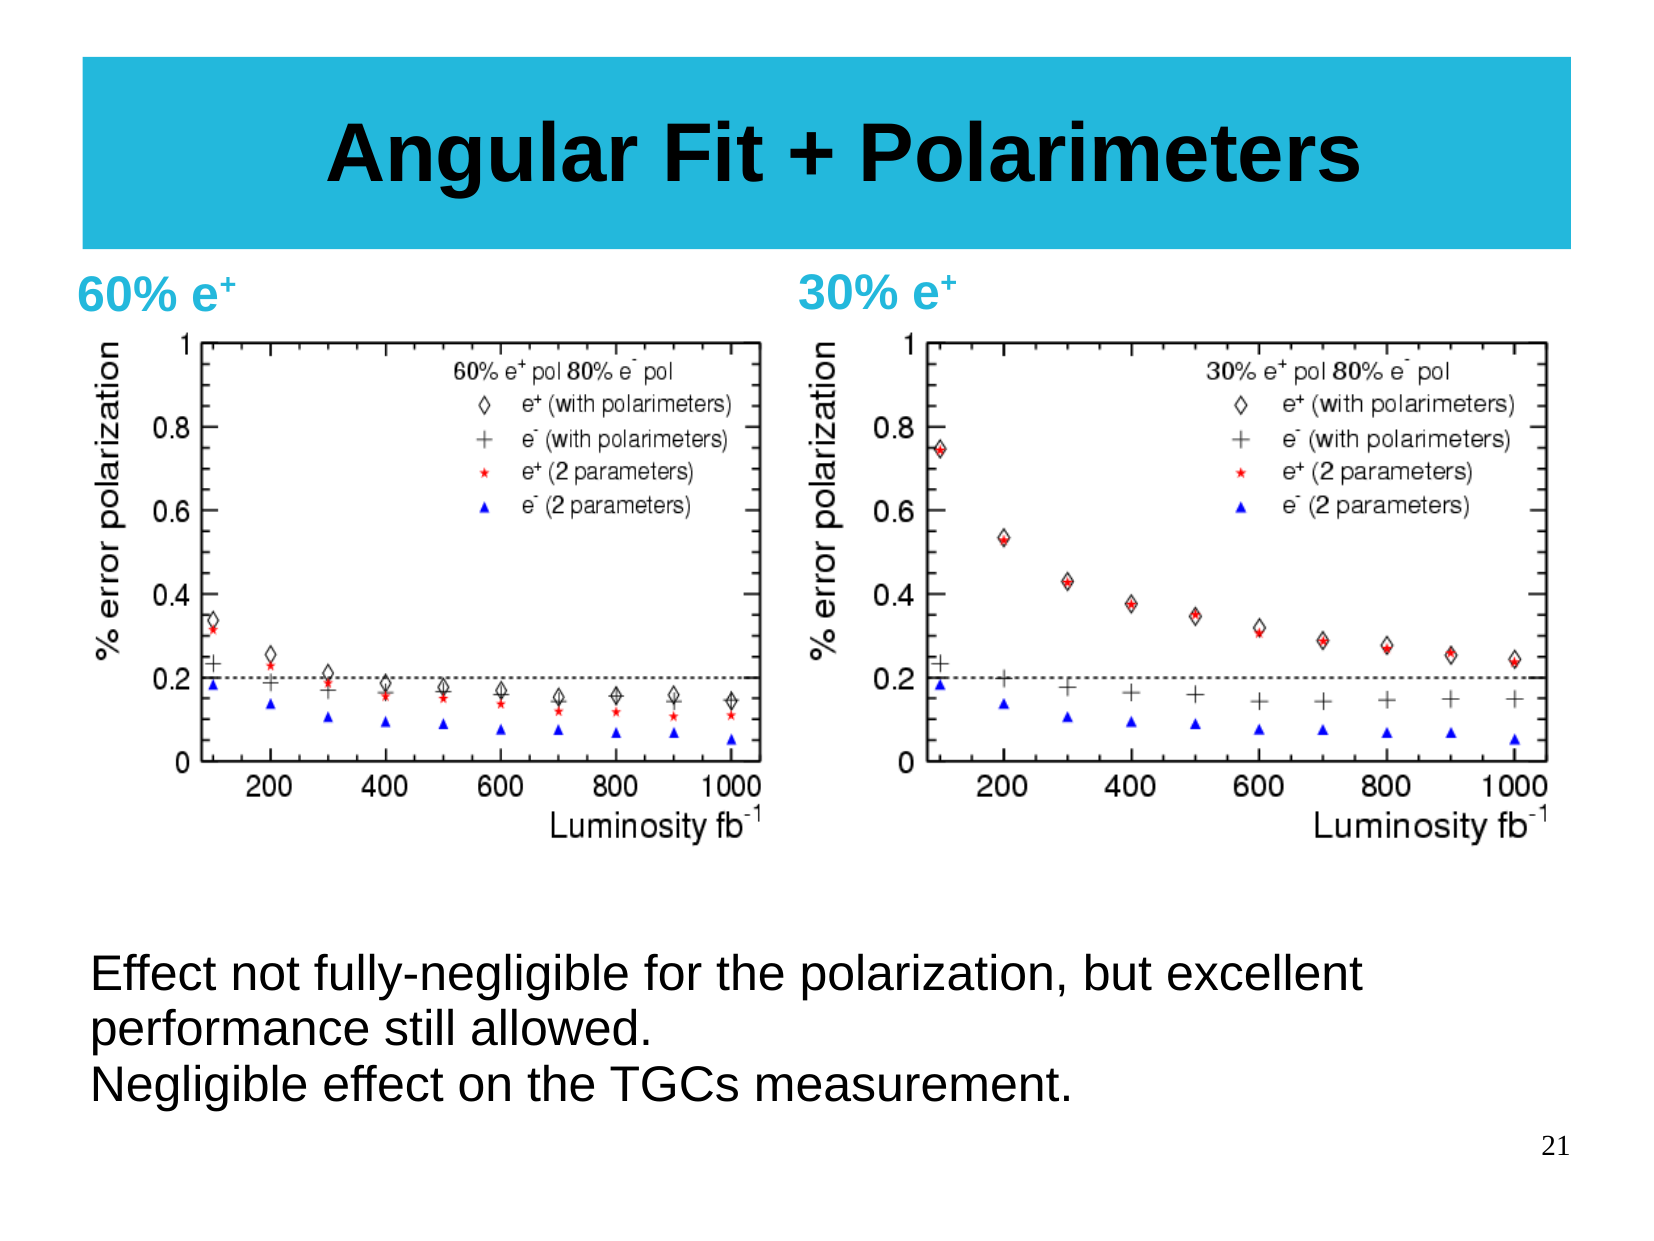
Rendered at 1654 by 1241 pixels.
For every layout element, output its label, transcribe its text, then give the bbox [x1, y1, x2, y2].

text_box Effect not fully-negligible for the polarization, but excellent performance still allowed. Negligible effect on the TGCs measurement. [75, 937, 1613, 1162]
title Angular Fit + Polarimeters [82, 56, 1571, 250]
text_box 30% e+ [783, 256, 1009, 330]
text_box 60% e+ [63, 259, 289, 332]
picture [75, 299, 1613, 863]
